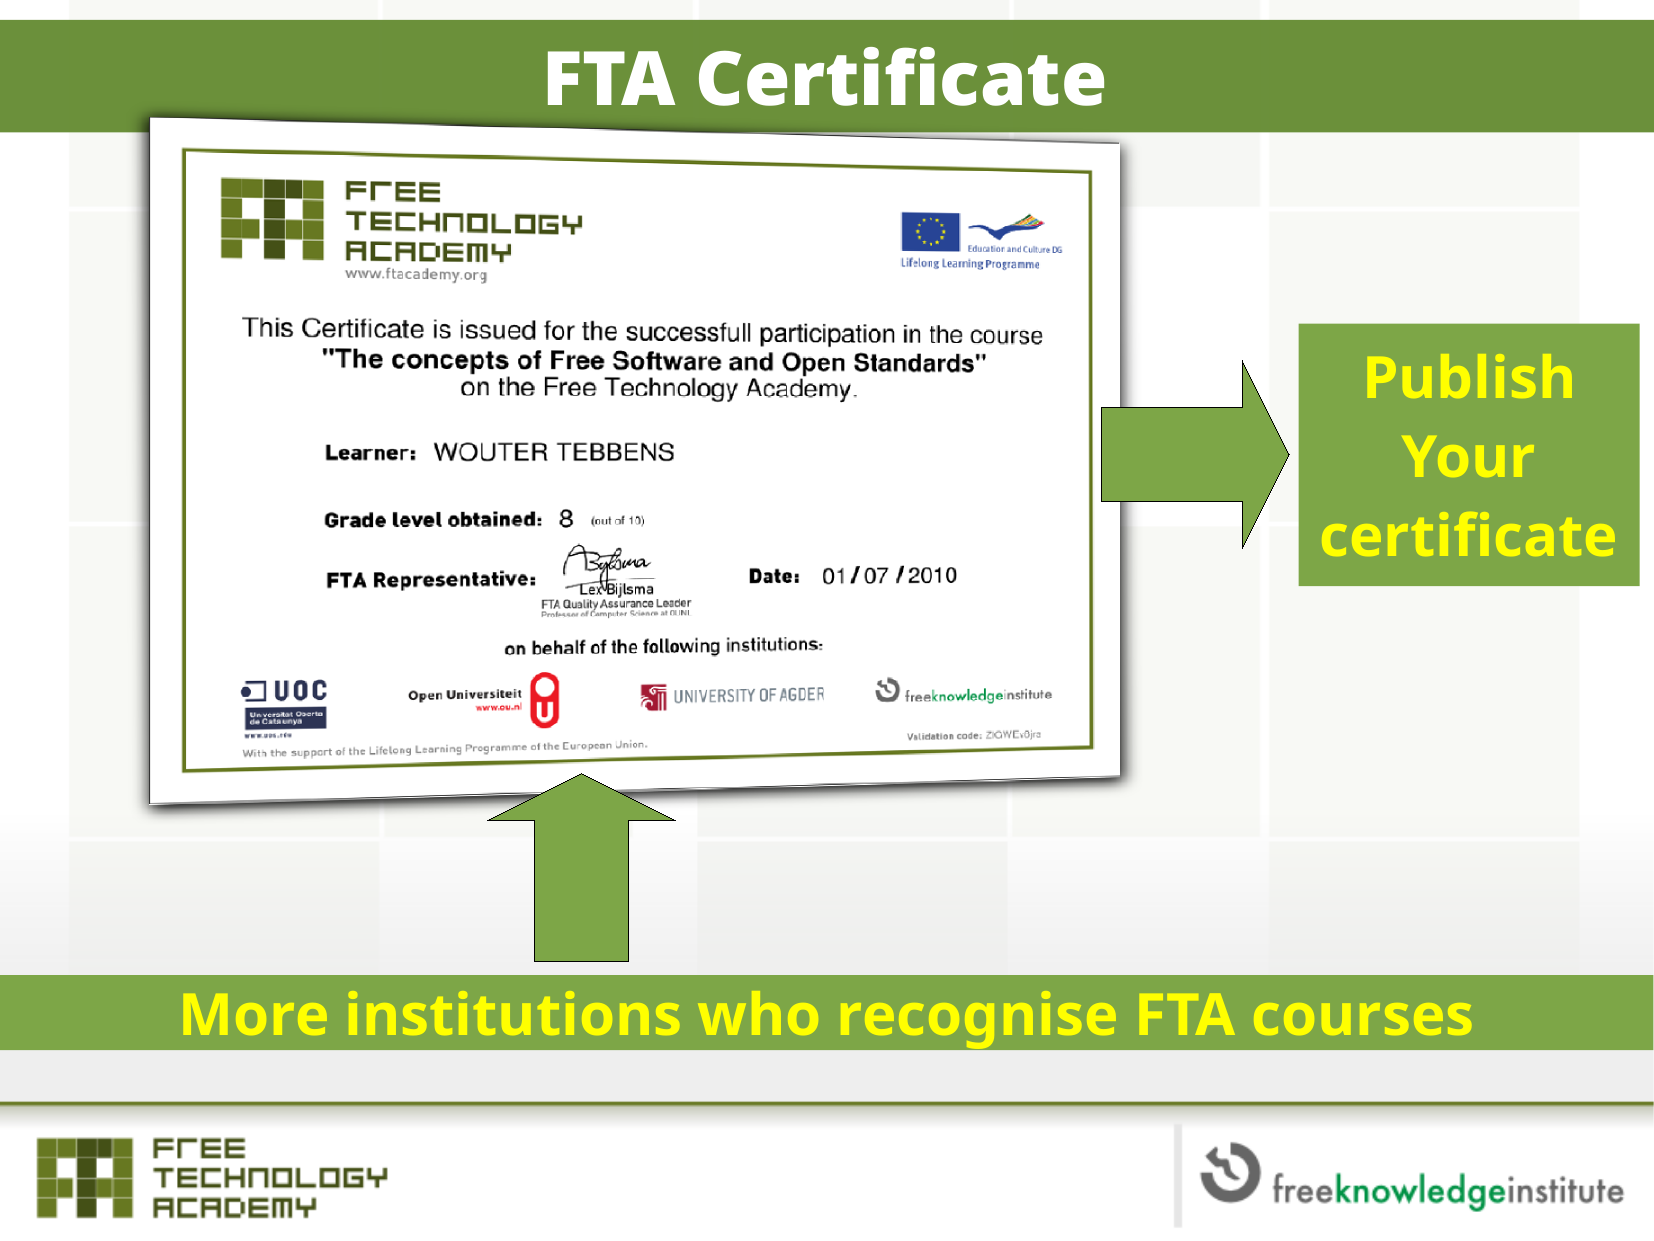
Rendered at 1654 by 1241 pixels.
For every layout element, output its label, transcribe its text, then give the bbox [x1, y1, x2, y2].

text_box [487, 773, 676, 962]
text_box [1101, 360, 1290, 549]
text_box More institutions who recognise FTA courses [0, 975, 1654, 1051]
picture [0, 1051, 1654, 1241]
picture [0, 101, 1654, 975]
text_box Publish Your certificate [1298, 323, 1640, 587]
title FTA Certificate [37, 32, 1613, 120]
picture [0, 0, 1654, 19]
